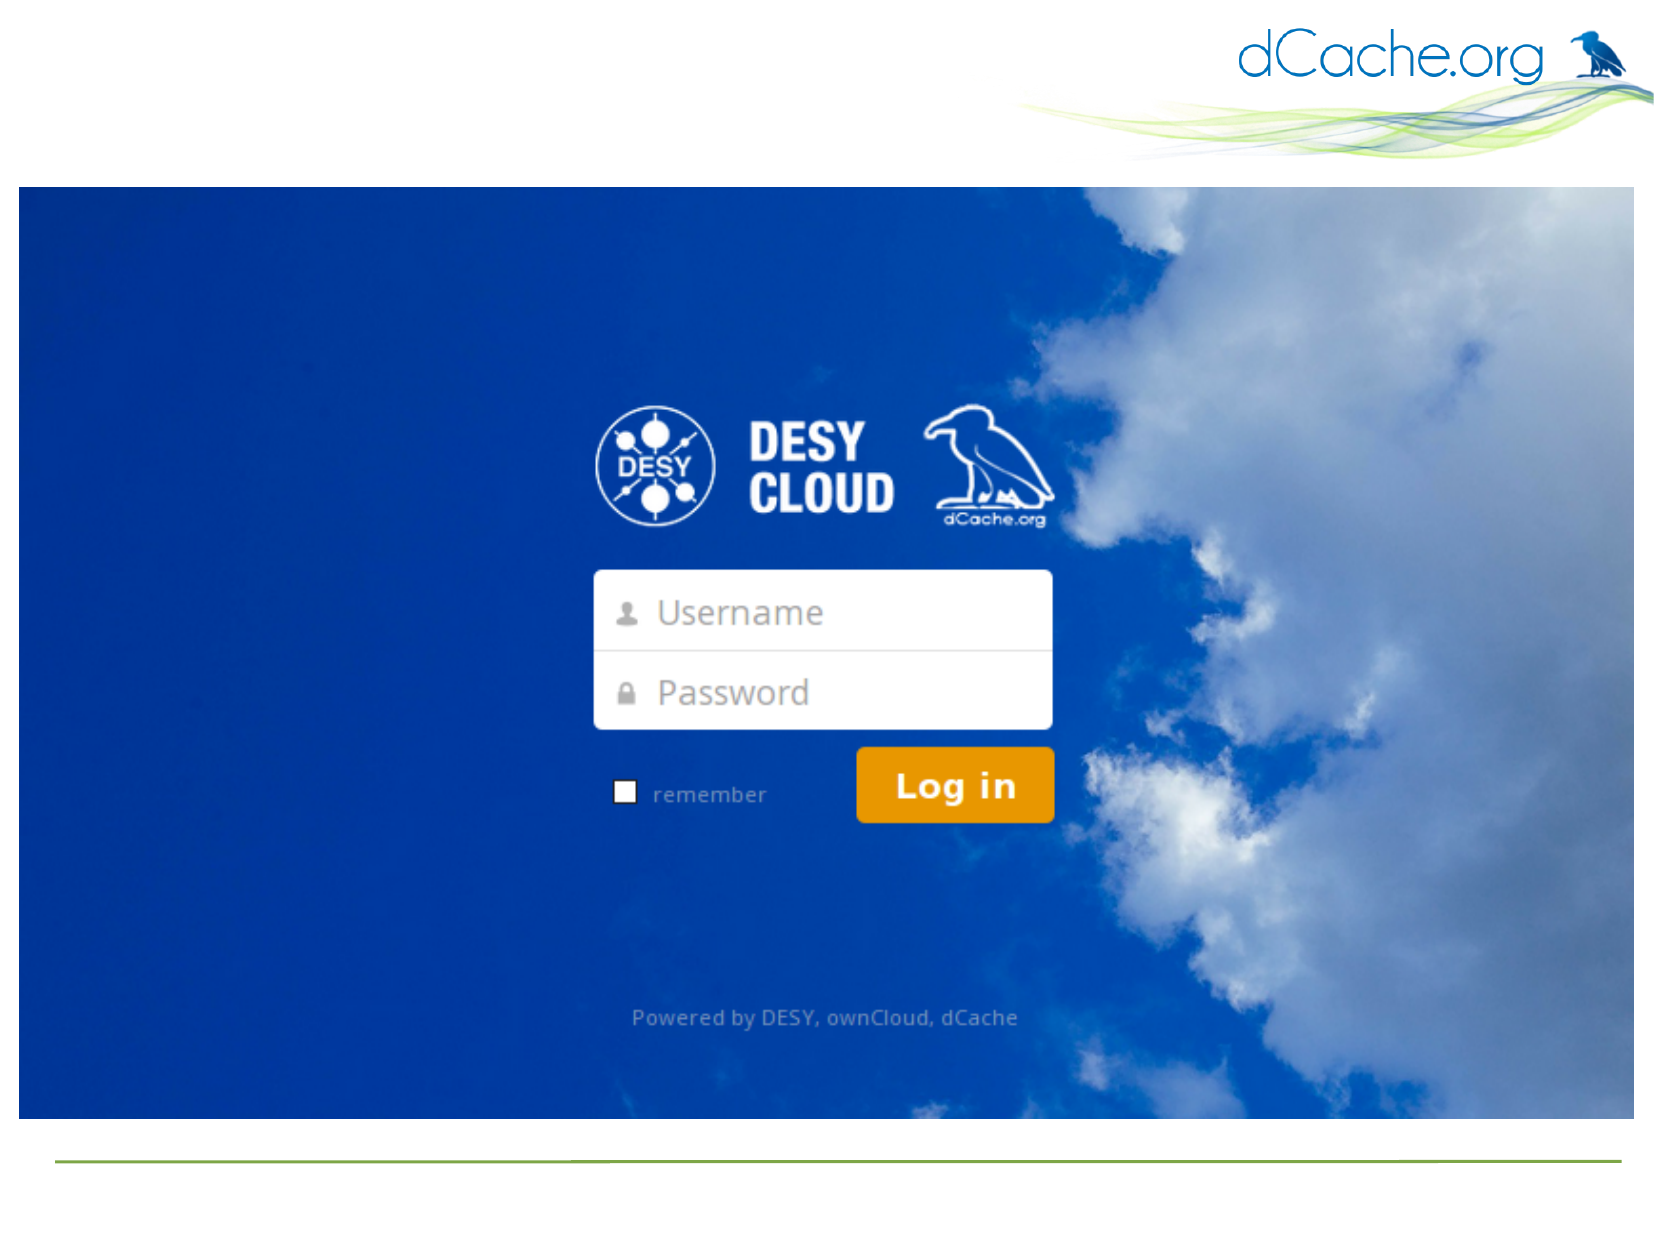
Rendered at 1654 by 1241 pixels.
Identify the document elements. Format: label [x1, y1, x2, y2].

picture [19, 187, 1634, 1119]
picture [956, 16, 1654, 169]
